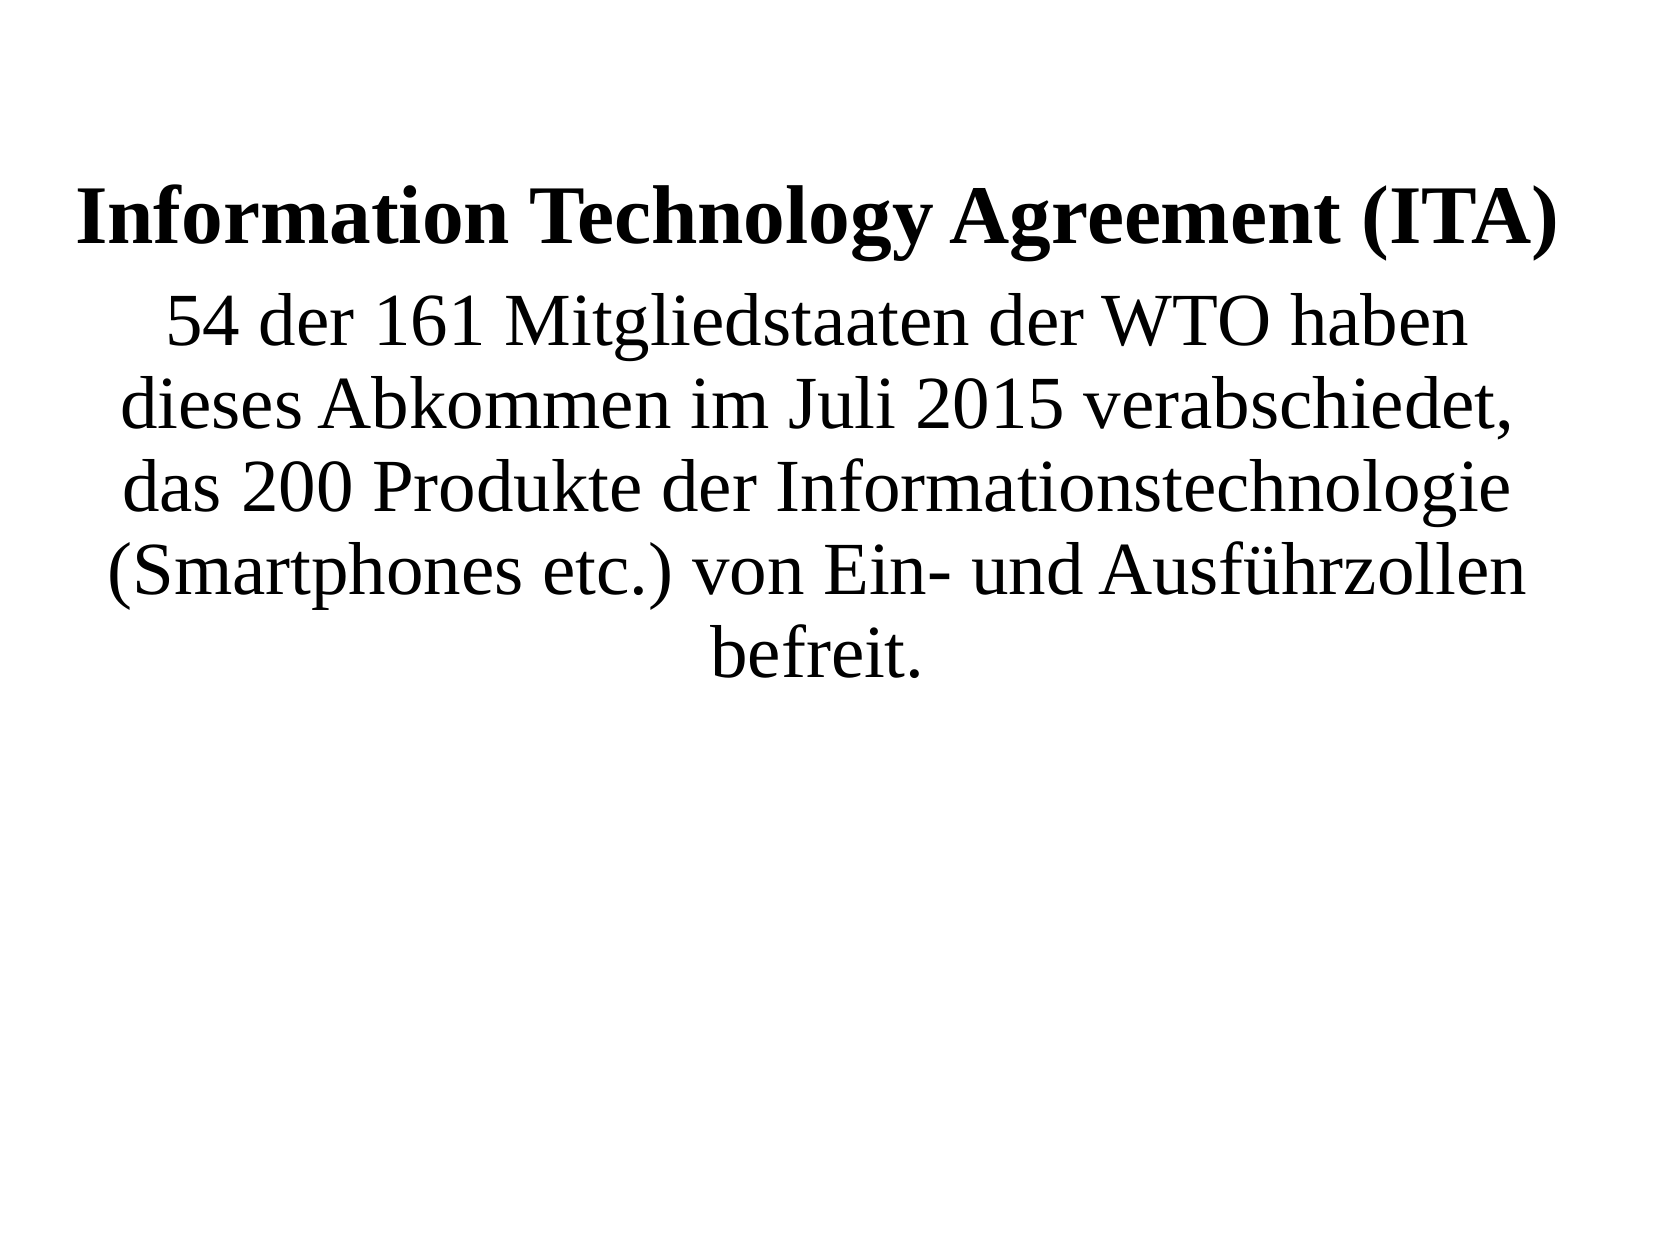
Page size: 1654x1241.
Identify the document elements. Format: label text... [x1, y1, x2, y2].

text_box Information Technology Agreement (ITA) 54 der 161 Mitgliedstaaten der WTO haben dieses Abkommen im Juli 2015 verabschiedet, das 200 Produkte der Informationstechnologie (Smartphones etc.) von Ein- und Ausführzollen befreit. [60, 161, 1594, 702]
